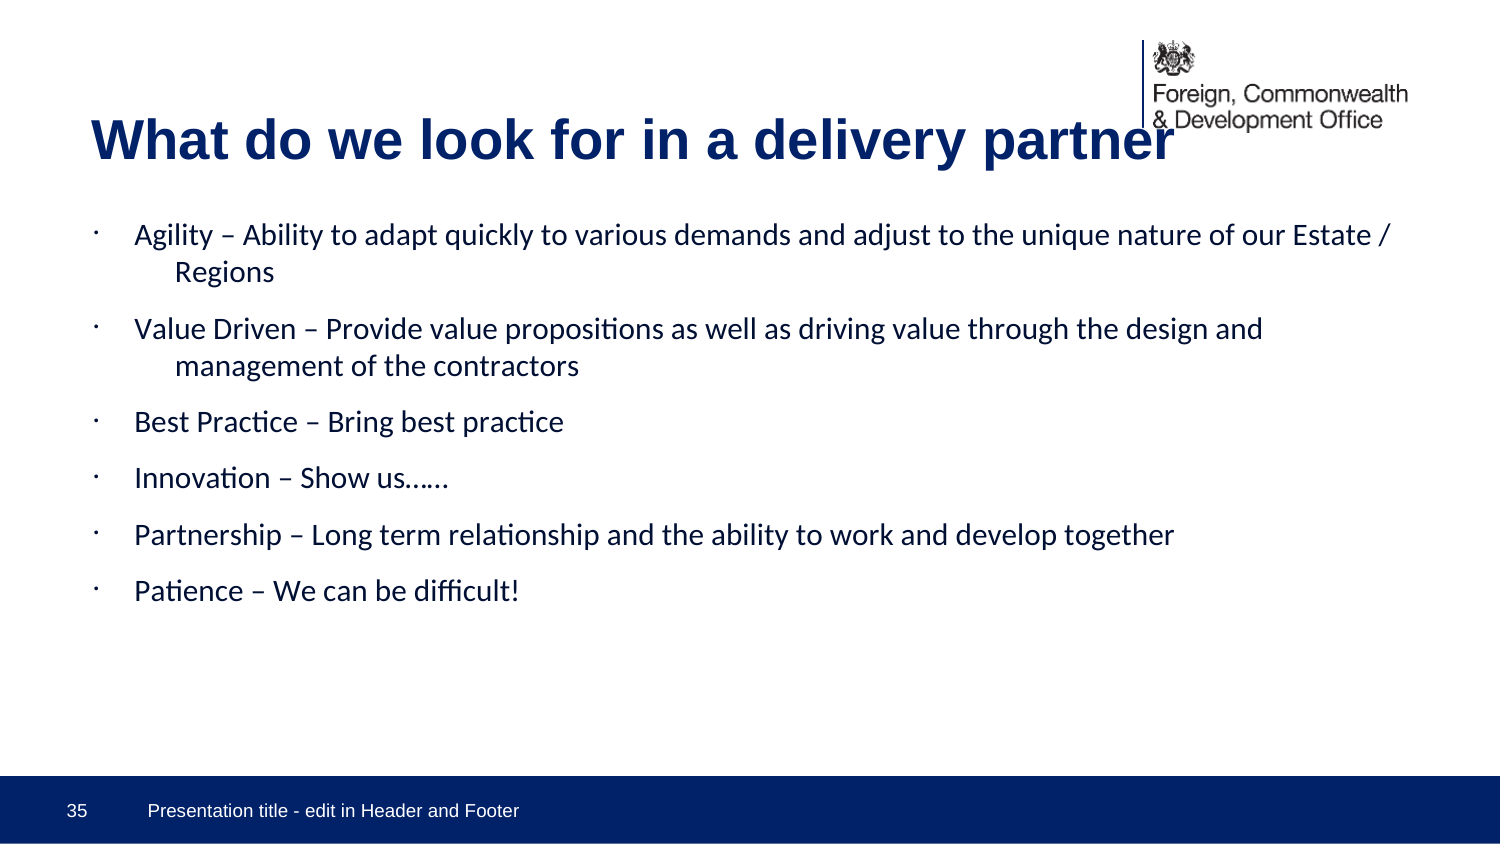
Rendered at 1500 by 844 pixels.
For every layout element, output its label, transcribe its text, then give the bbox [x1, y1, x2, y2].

list Agility – Ability to adapt quickly to various demands and adjust to the unique nature of our Estate / Regions Value Driven – Provide value propositions as well as driving value through the design and management of the contractors Best Practice – Bring best practice Innovation – Show us…… Partnership – Long term relationship and the ability to work and develop together Patience – We can be difficult! [91, 214, 1409, 715]
text_box [0, 776, 147, 844]
title What do we look for in a delivery partner [91, 102, 1409, 183]
text_box Presentation title - edit in Header and Footer [147, 776, 1412, 844]
text_box [1412, 776, 1500, 844]
